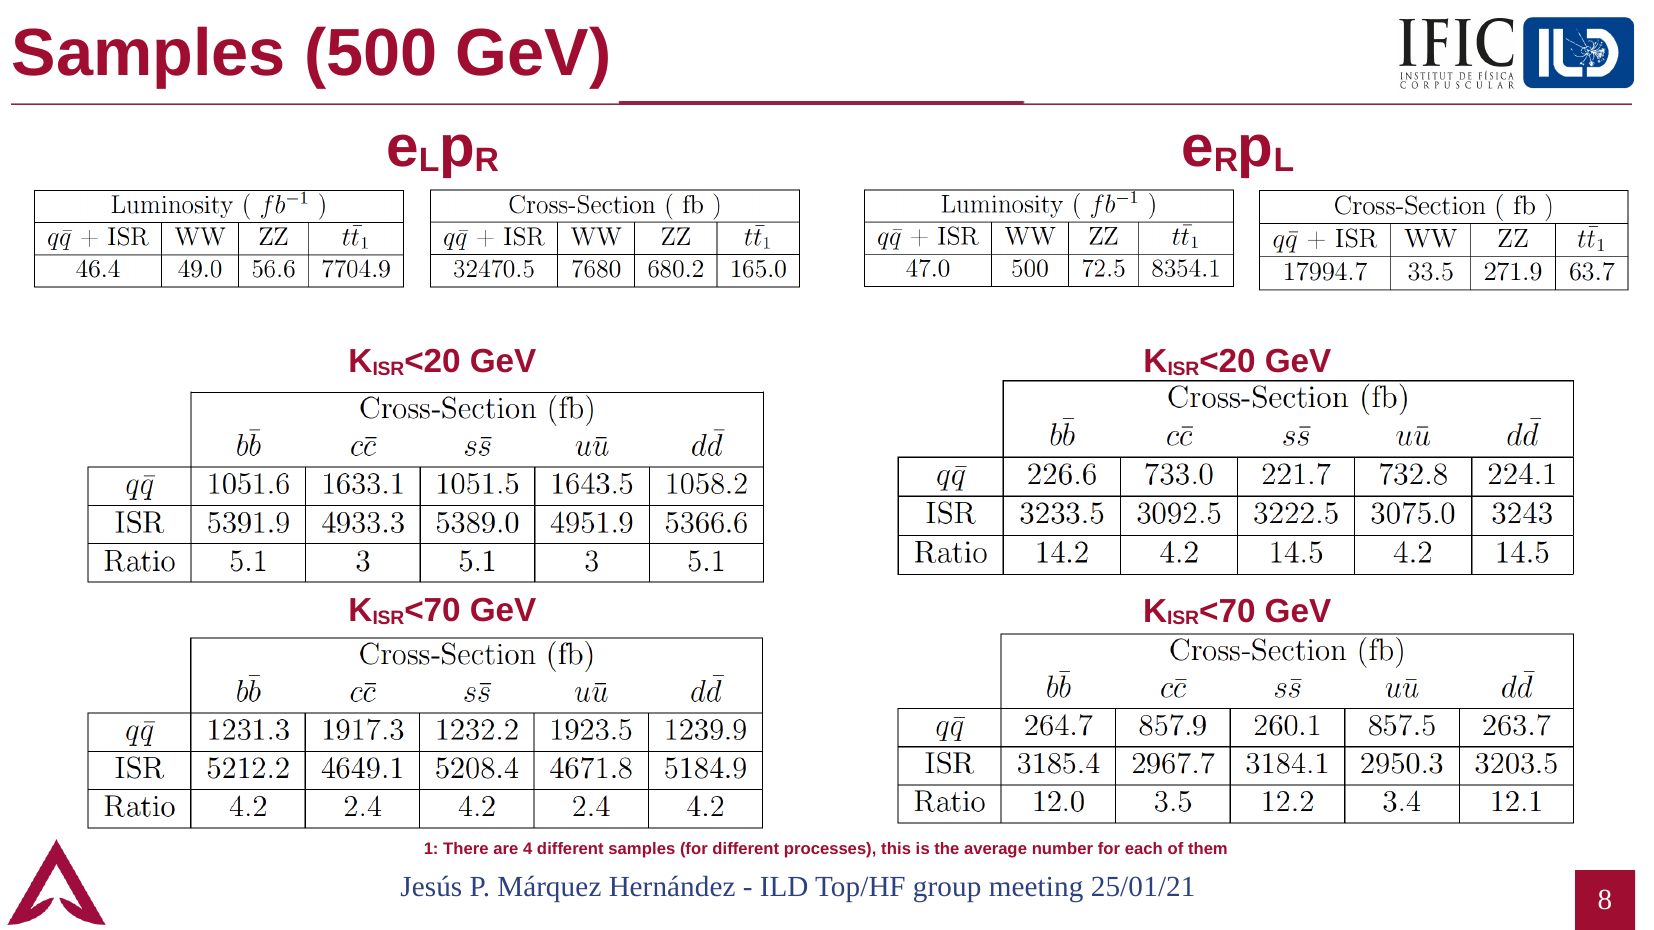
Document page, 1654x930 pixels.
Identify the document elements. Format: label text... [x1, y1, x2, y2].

text_box KISR<20 GeV [1065, 335, 1411, 391]
picture [1522, 14, 1635, 90]
text_box 1: There are 4 different samples (for different processes), this is the average number for each of them [301, 831, 1352, 866]
picture [862, 188, 1235, 288]
text_box KISR<20 GeV [270, 335, 616, 391]
text_box eLpR [360, 106, 526, 252]
text_box KISR<70 GeV [270, 584, 616, 635]
picture [85, 635, 765, 830]
picture [428, 188, 801, 289]
picture [32, 188, 405, 290]
picture [11, 101, 1632, 105]
picture [895, 377, 1576, 577]
picture [7, 839, 106, 925]
picture [1500, 16, 1517, 92]
picture [895, 631, 1576, 826]
text_box KISR<70 GeV [1064, 584, 1410, 631]
picture [1257, 188, 1630, 291]
text_box eRpL [1155, 106, 1321, 252]
picture [85, 389, 766, 584]
title Samples (500 GeV) [11, 14, 1500, 102]
